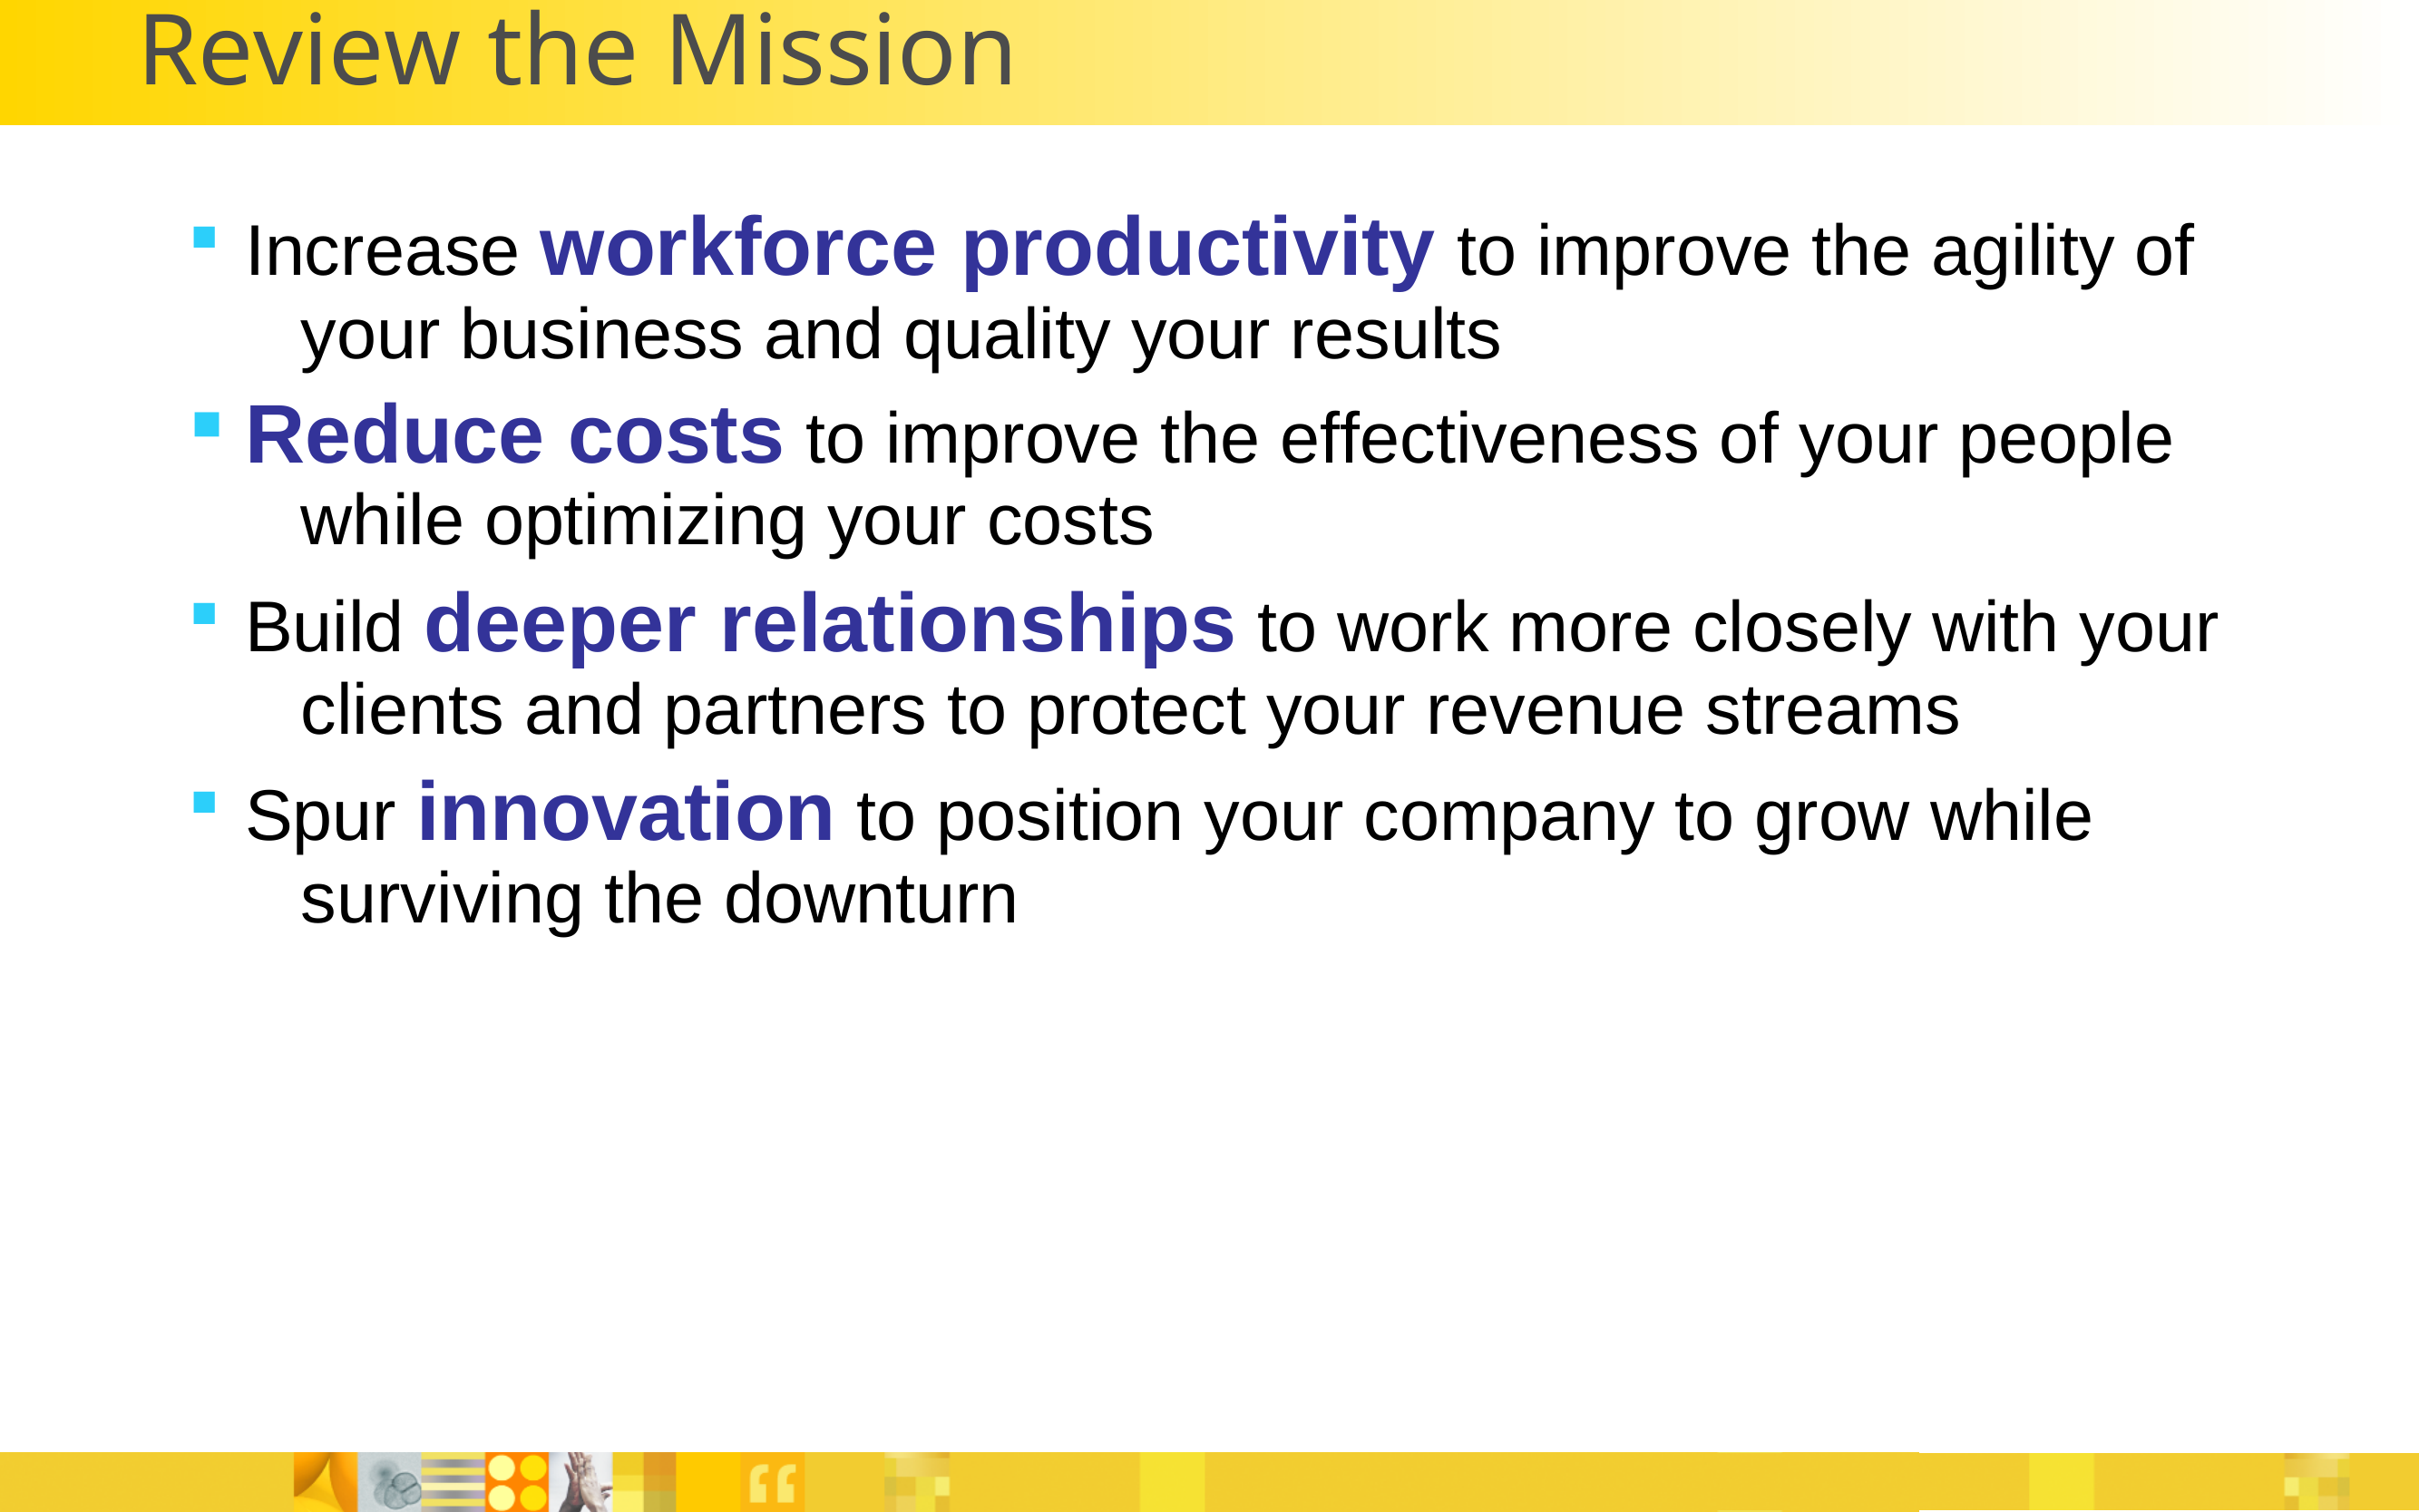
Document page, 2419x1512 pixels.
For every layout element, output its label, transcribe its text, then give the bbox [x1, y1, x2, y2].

title Review the Mission [137, 2, 2315, 127]
picture [0, 1452, 2419, 1512]
text_box [0, 0, 2419, 125]
text_box Increase workforce productivity to improve the agility of your business and quality your results Reduce costs to improve the effectiveness of your people while optimizing your costs Build deeper relationships to work more closely with your clients and partners to protect your revenue streams Spur innovation to position your company to grow while surviving the downturn [166, 189, 2298, 1312]
